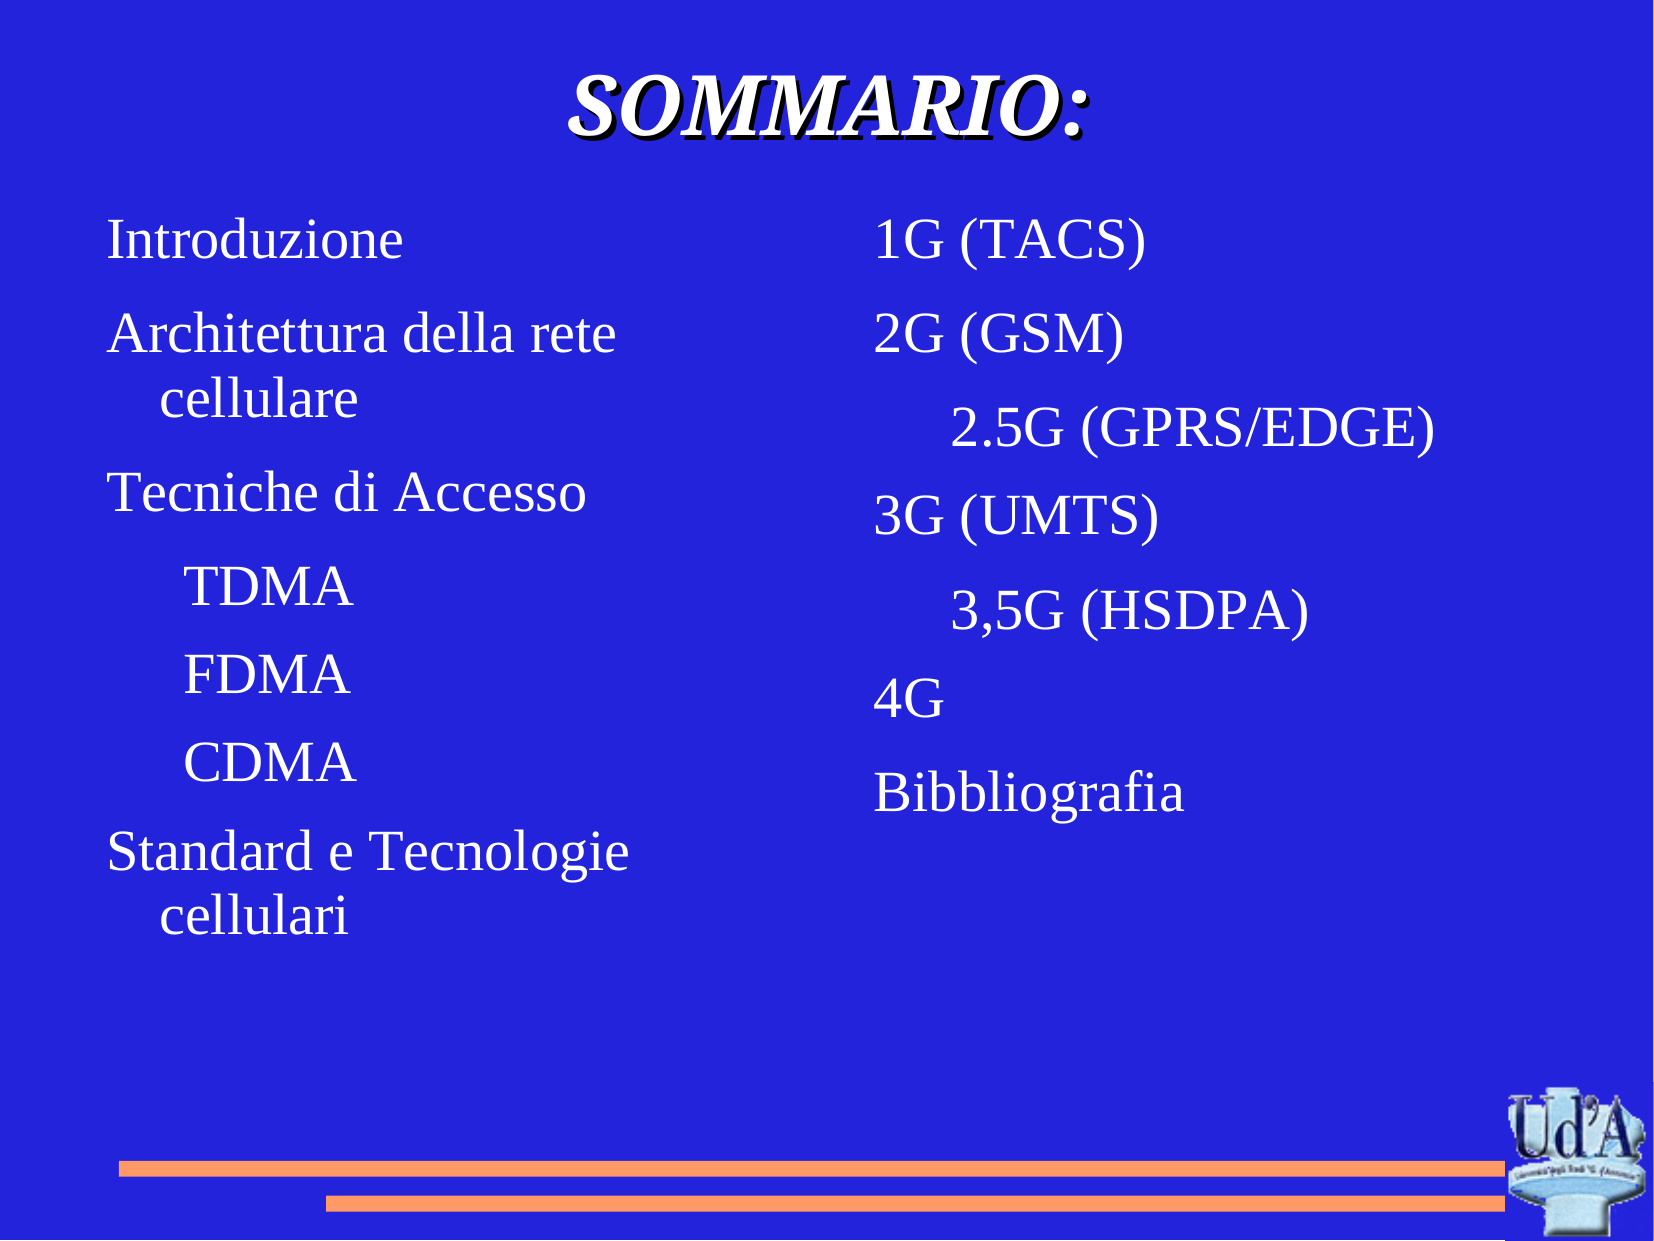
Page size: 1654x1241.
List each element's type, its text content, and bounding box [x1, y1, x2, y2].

list 1G (TACS) 2G (GSM) 2.5G (GPRS/EDGE) 3G (UMTS) 3,5G (HSDPA) 4G Bibbliografia [856, 206, 1506, 1004]
list Introduzione Architettura della rete cellulare Tecniche di Accesso TDMA FDMA CDMA Standard e Tecnologie cellulari [88, 206, 739, 1213]
picture [1505, 1082, 1654, 1241]
title SOMMARIO: [123, 0, 1536, 207]
